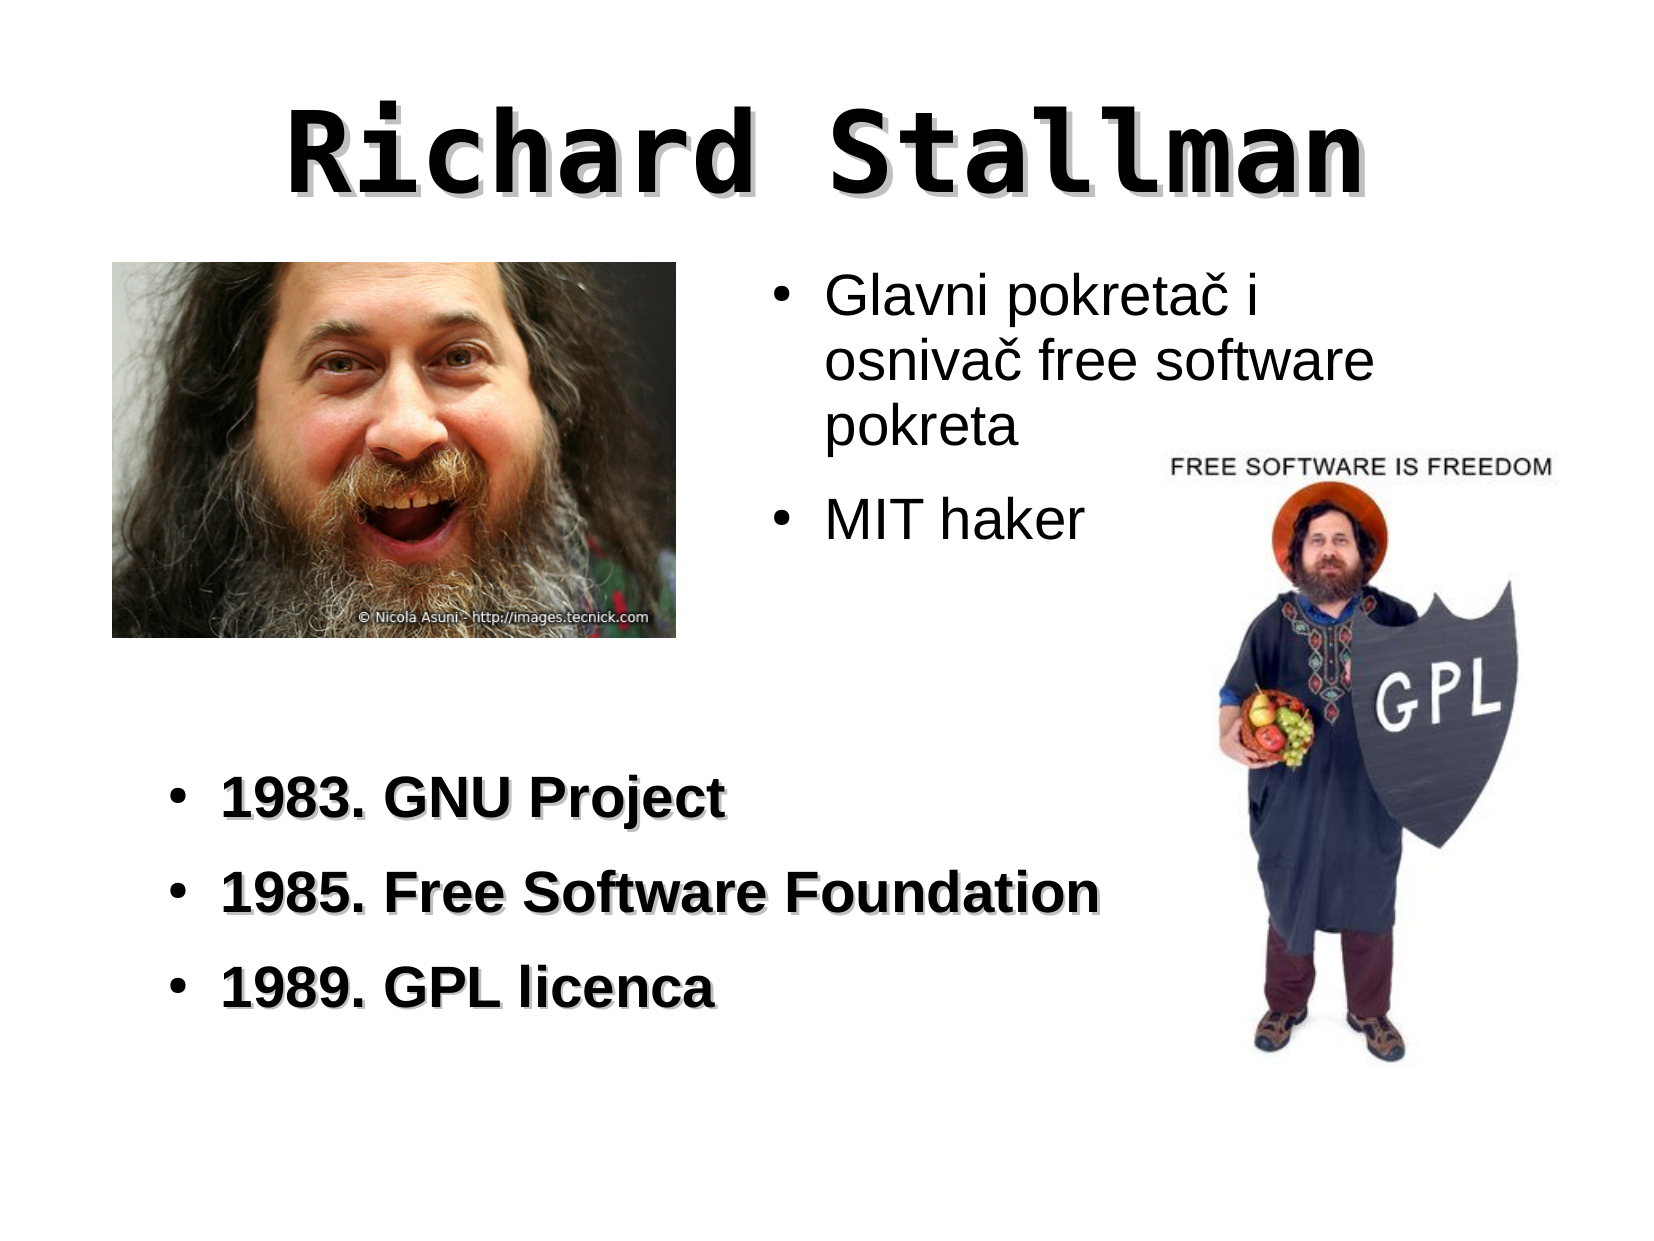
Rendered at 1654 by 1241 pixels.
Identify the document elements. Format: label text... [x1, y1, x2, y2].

picture [1162, 449, 1560, 1067]
picture [112, 262, 676, 638]
title Richard Stallman [82, 56, 1571, 250]
list Glavni pokretač i osnivač free software pokreta MIT haker [753, 262, 1463, 670]
list 1983. GNU Project 1985. Free Software Foundation 1989. GPL licenca [150, 670, 1163, 1241]
